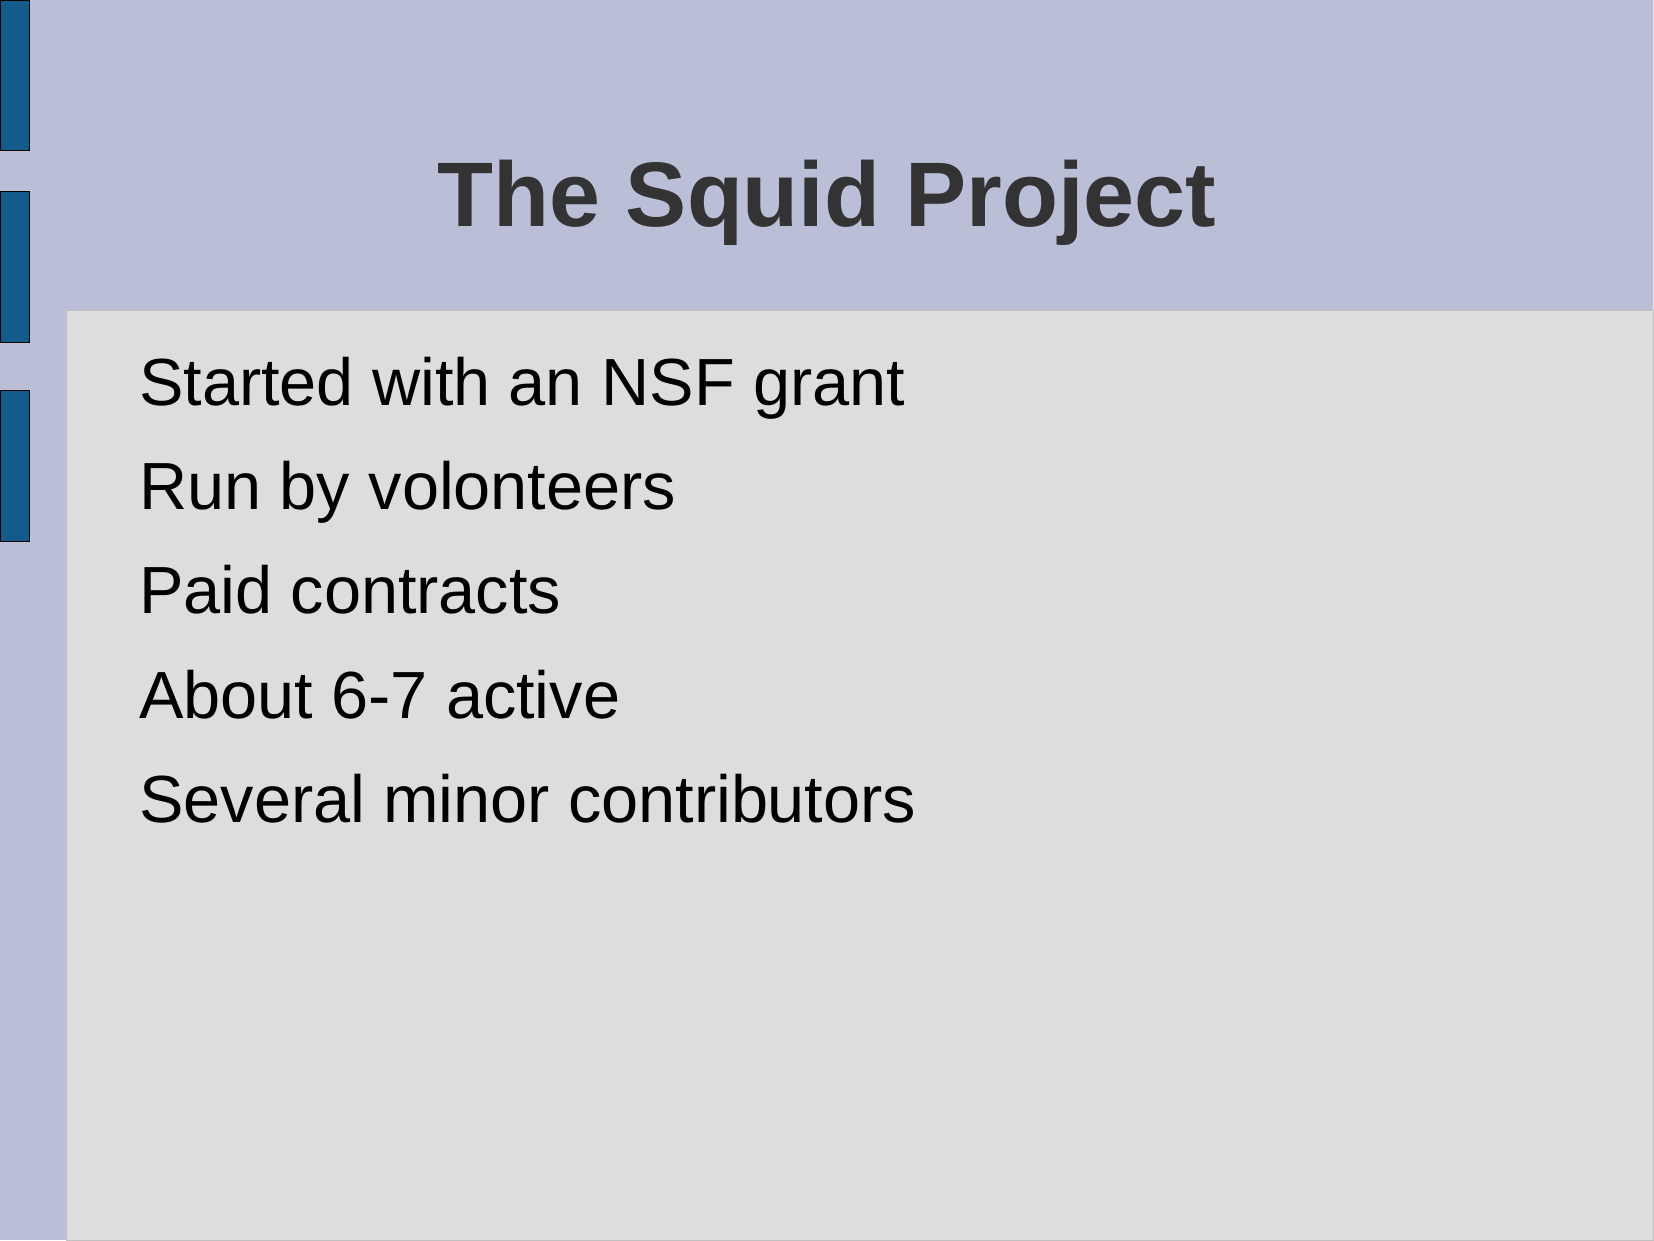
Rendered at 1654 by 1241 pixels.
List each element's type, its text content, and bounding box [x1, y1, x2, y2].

title The Squid Project [121, 91, 1534, 299]
list Started with an NSF grant Run by volonteers Paid contracts About 6-7 active Several minor contributors [121, 344, 1534, 1127]
